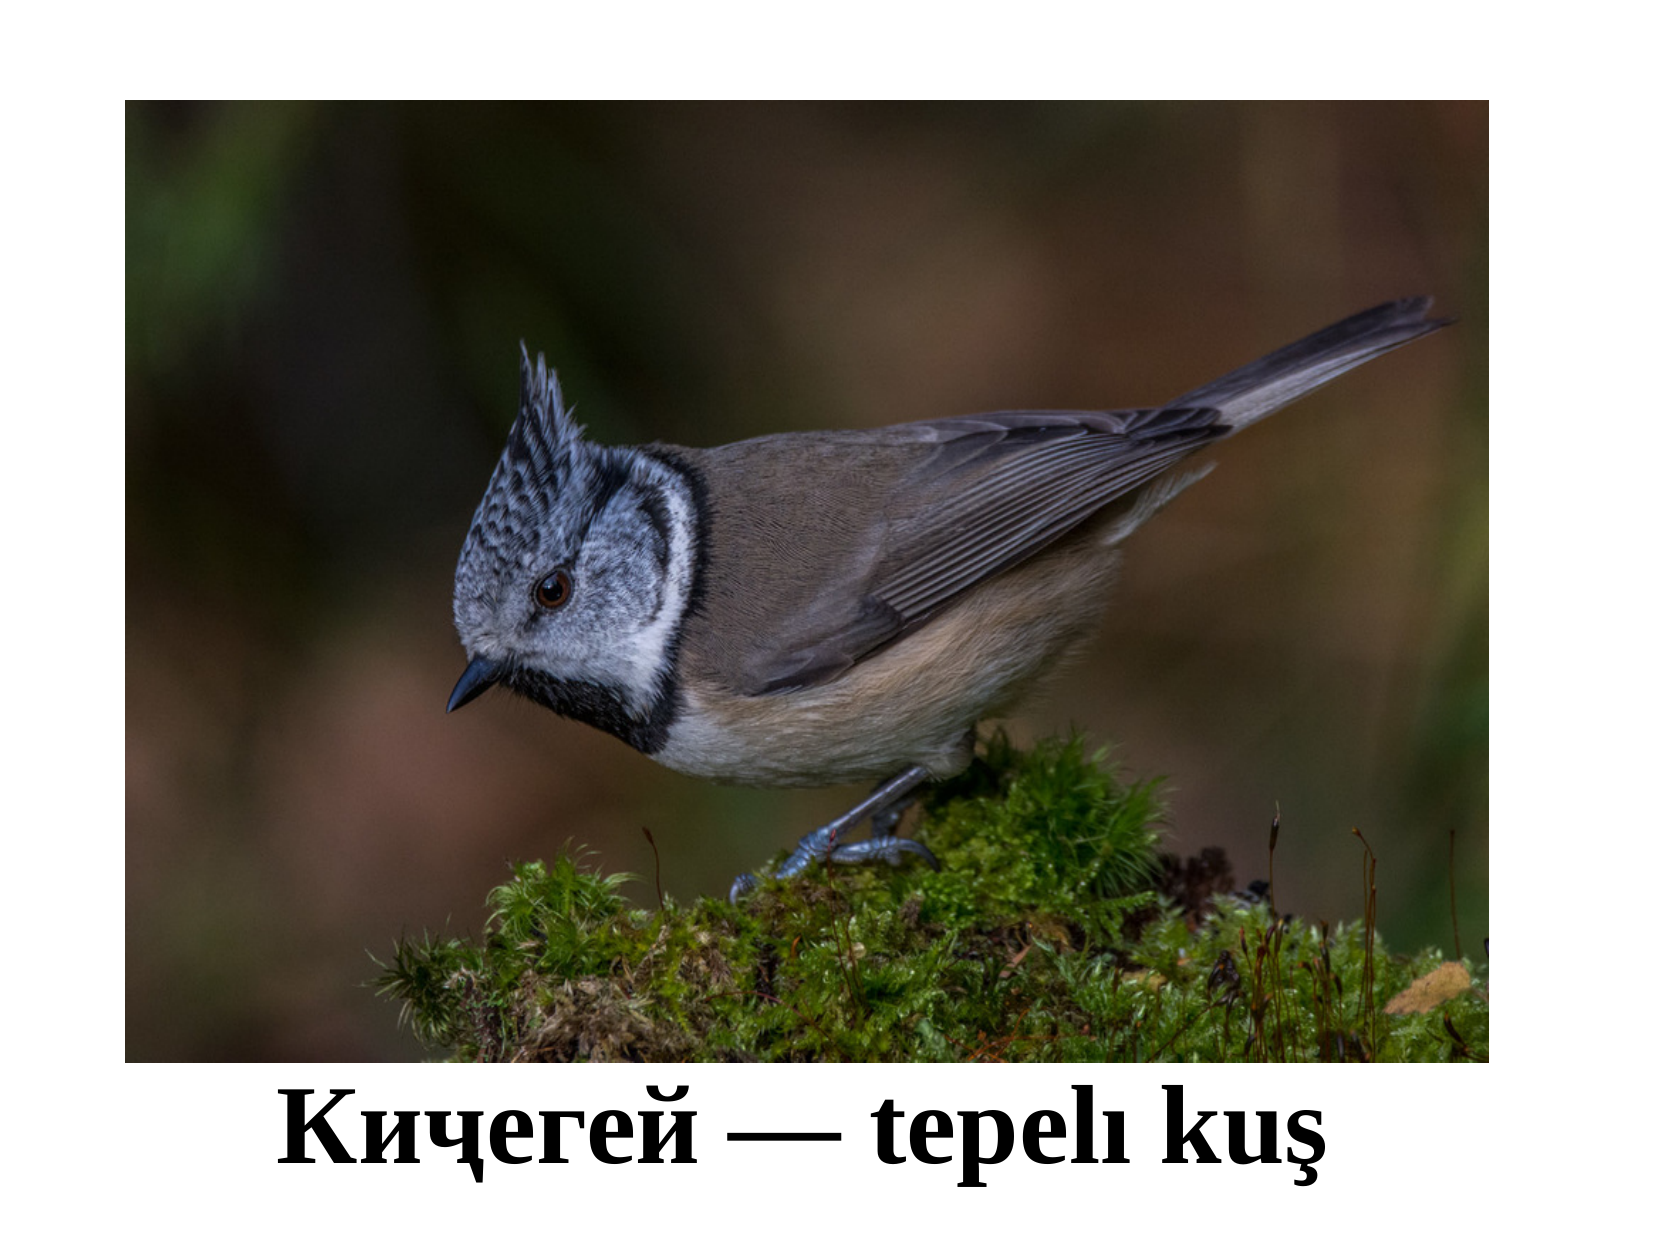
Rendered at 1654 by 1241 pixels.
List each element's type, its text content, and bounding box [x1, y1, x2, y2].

picture [125, 100, 1489, 1063]
list Киҷегей — tepelı kuş [165, 1063, 1441, 1192]
